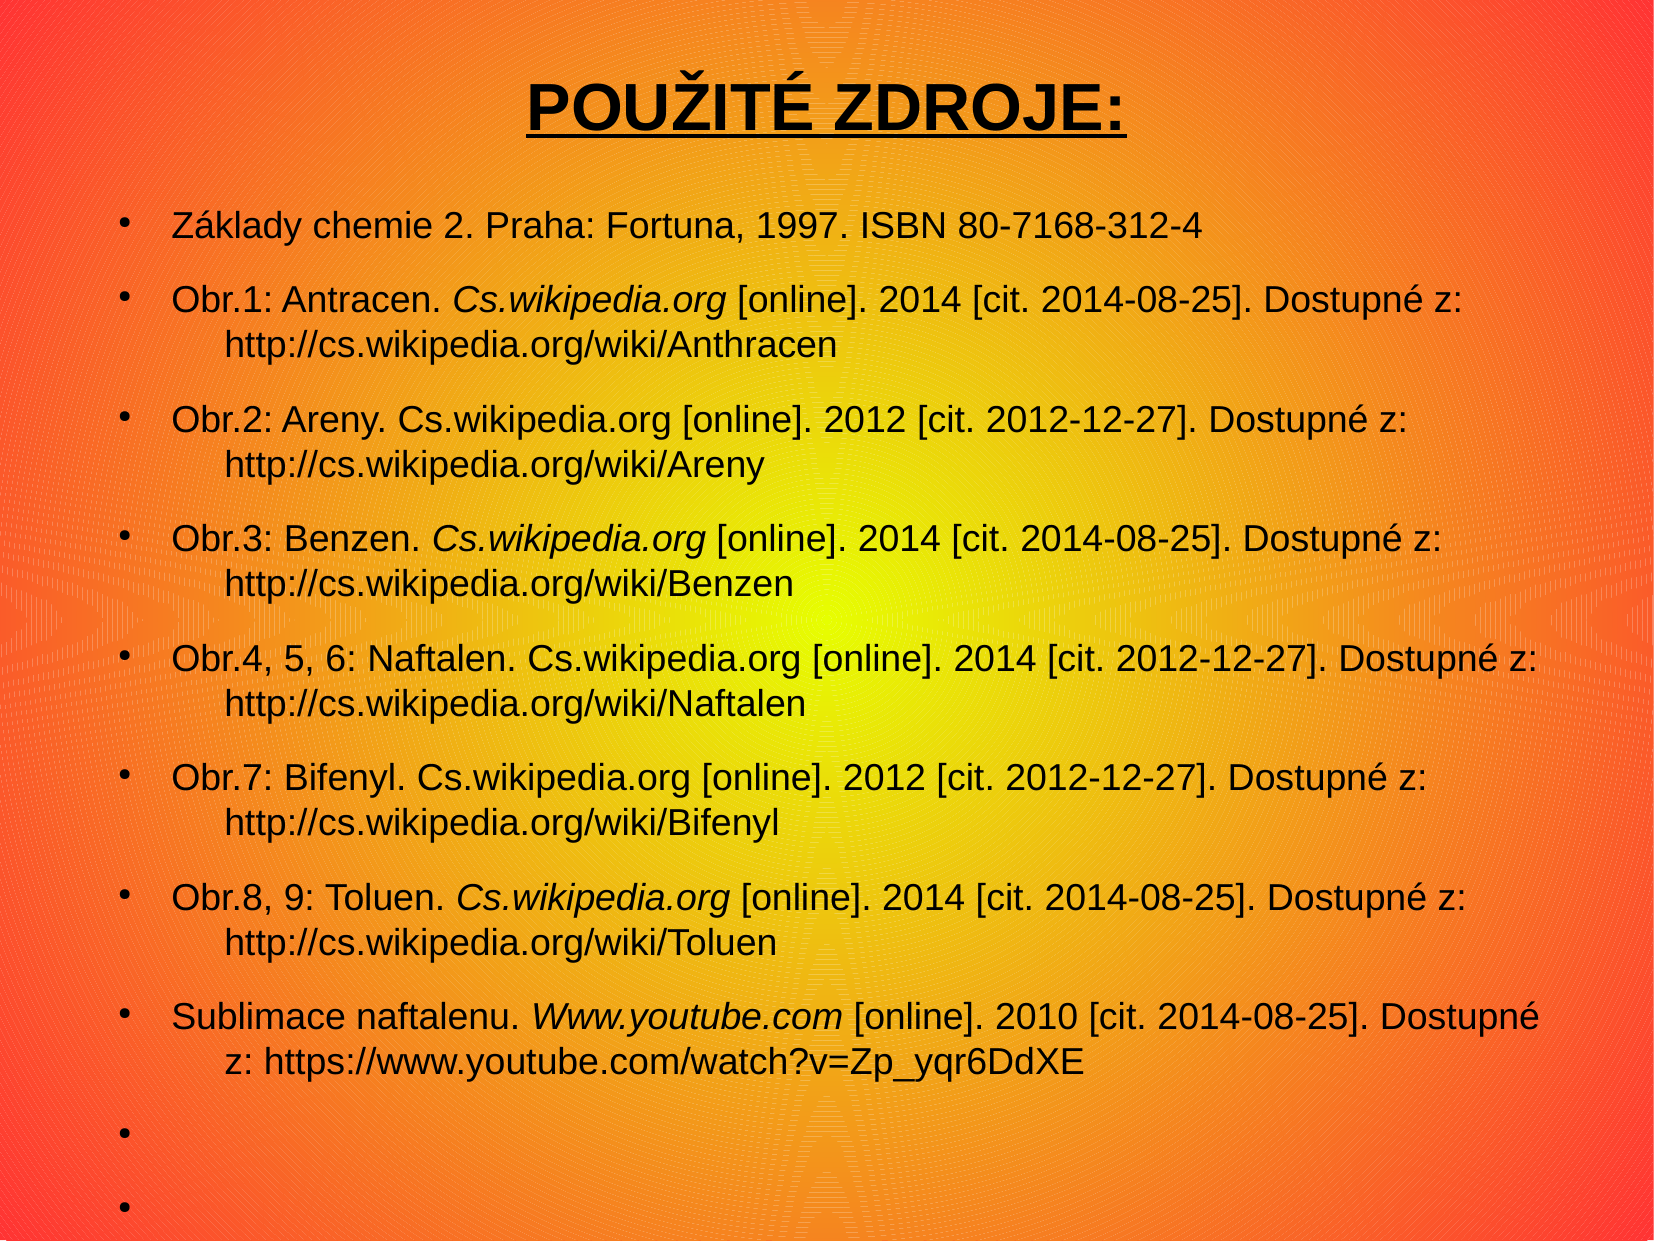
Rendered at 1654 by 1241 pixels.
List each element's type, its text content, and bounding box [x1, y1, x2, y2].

list Základy chemie 2. Praha: Fortuna, 1997. ISBN 80-7168-312-4 Obr.1: Antracen. Cs.wikipedia.org [online]. 2014 [cit. 2014-08-25]. Dostupné z: http://cs.wikipedia.org/wiki/Anthracen Obr.2: Areny. Cs.wikipedia.org [online]. 2012 [cit. 2012-12-27]. Dostupné z: http://cs.wikipedia.org/wiki/Areny Obr.3: Benzen. Cs.wikipedia.org [online]. 2014 [cit. 2014-08-25]. Dostupné z: http://cs.wikipedia.org/wiki/Benzen Obr.4, 5, 6: Naftalen. Cs.wikipedia.org [online]. 2014 [cit. 2012-12-27]. Dostupné z: http://cs.wikipedia.org/wiki/Naftalen Obr.7: Bifenyl. Cs.wikipedia.org [online]. 2012 [cit. 2012-12-27]. Dostupné z: http://cs.wikipedia.org/wiki/Bifenyl Obr.8, 9: Toluen. Cs.wikipedia.org [online]. 2014 [cit. 2014-08-25]. Dostupné z: http://cs.wikipedia.org/wiki/Toluen Sublimace naftalenu. Www.youtube.com [online]. 2010 [cit. 2014-08-25]. Dostupné z: https://www.youtube.com/watch?v=Zp_yqr6DdXE [82, 201, 1571, 1182]
title POUŽITÉ ZDROJE: [82, 0, 1571, 201]
